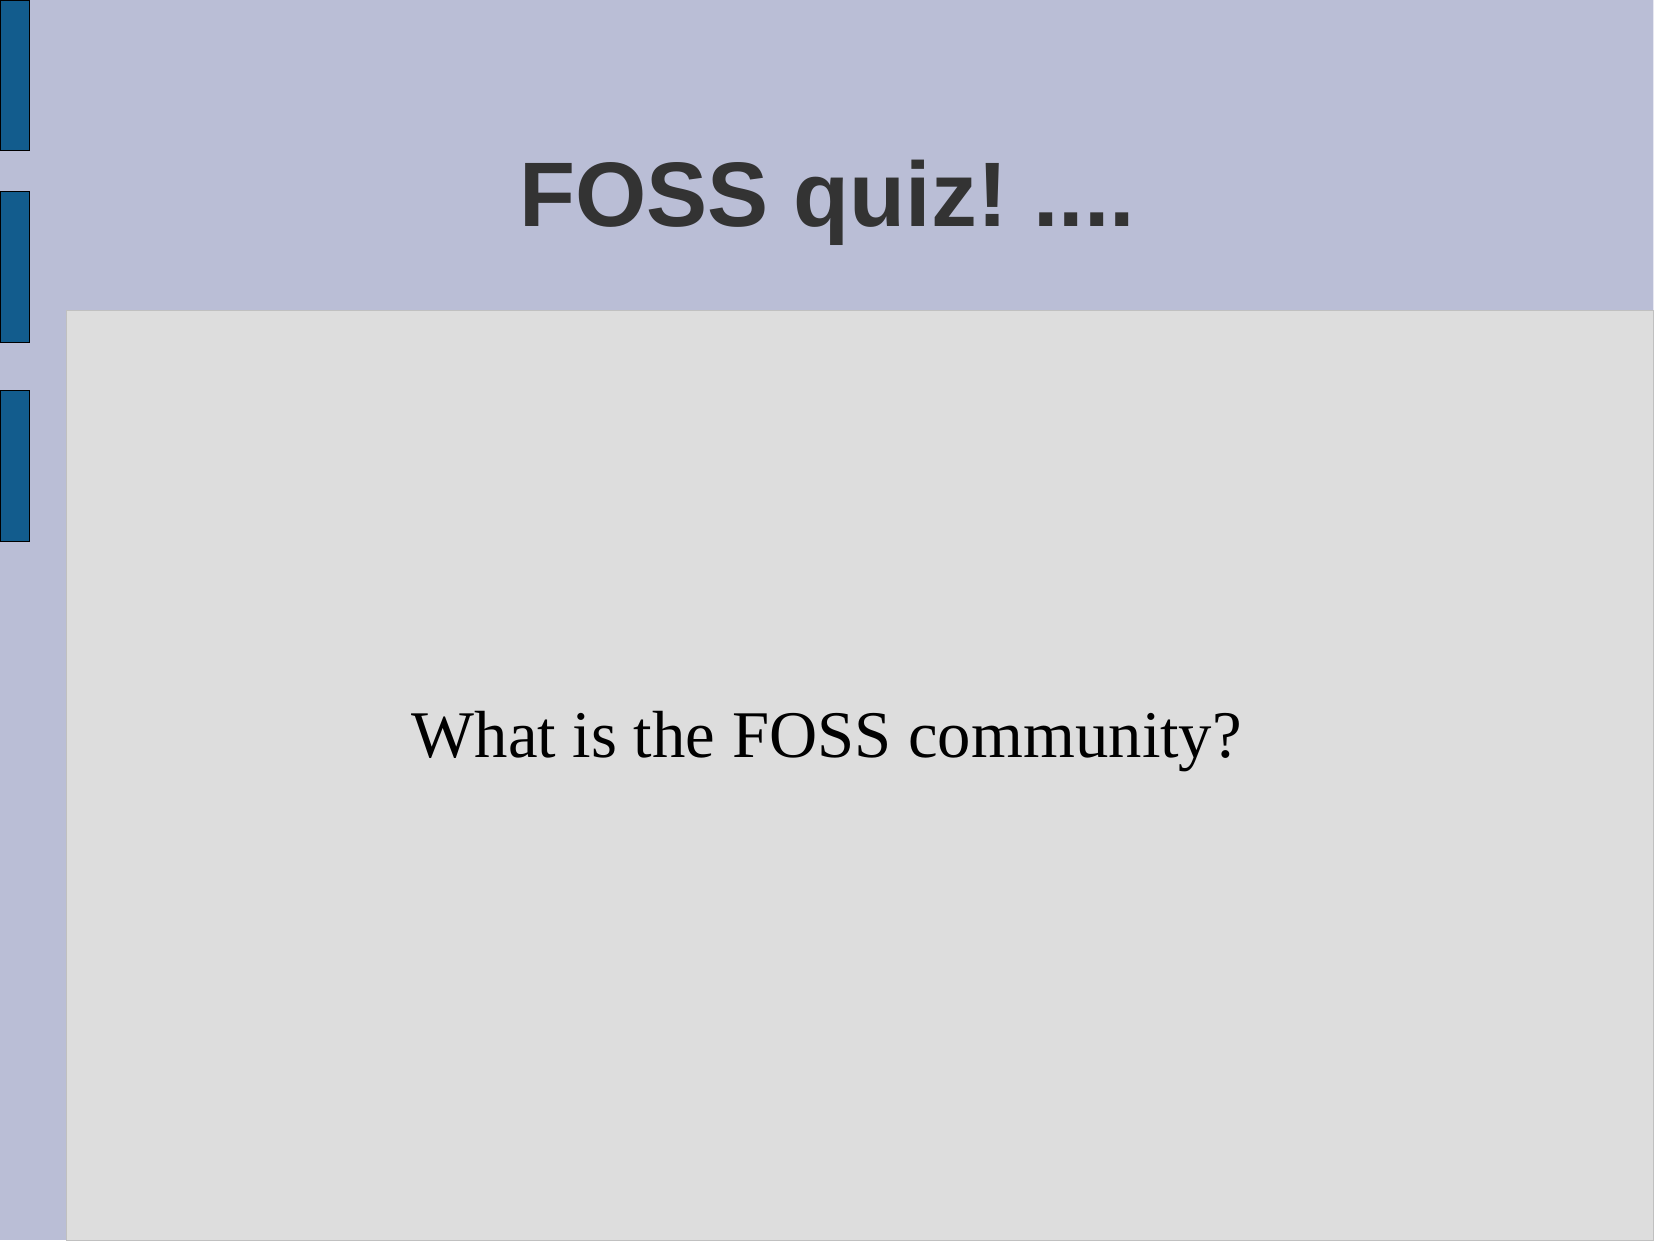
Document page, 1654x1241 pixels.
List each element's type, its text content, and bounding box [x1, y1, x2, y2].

subtitle What is the FOSS community? [121, 352, 1534, 1119]
title FOSS quiz! .... [121, 98, 1534, 291]
